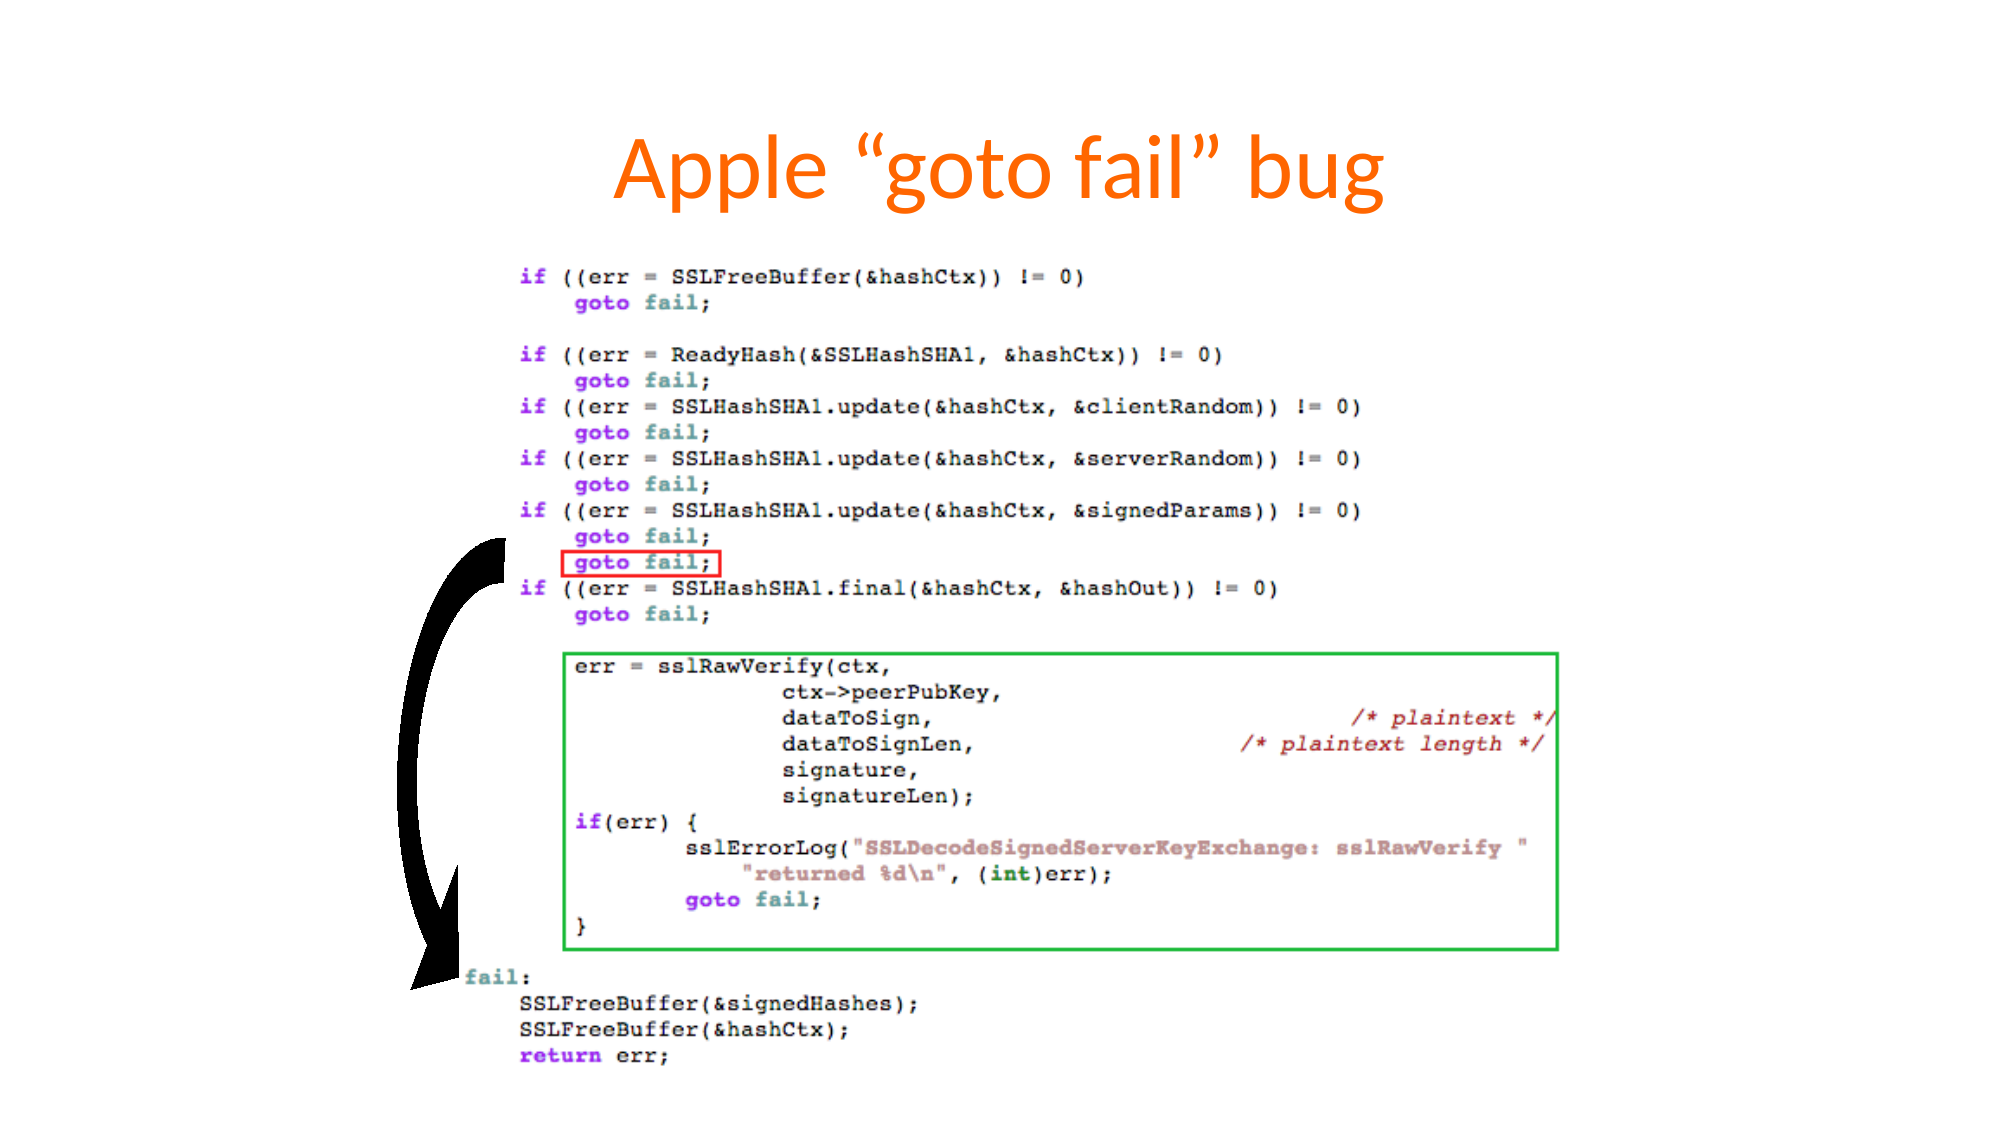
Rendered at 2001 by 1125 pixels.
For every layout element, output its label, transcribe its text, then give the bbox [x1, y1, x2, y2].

title Apple “goto fail” bug [137, 59, 1863, 278]
text_box [397, 538, 506, 990]
picture [459, 263, 1568, 1071]
